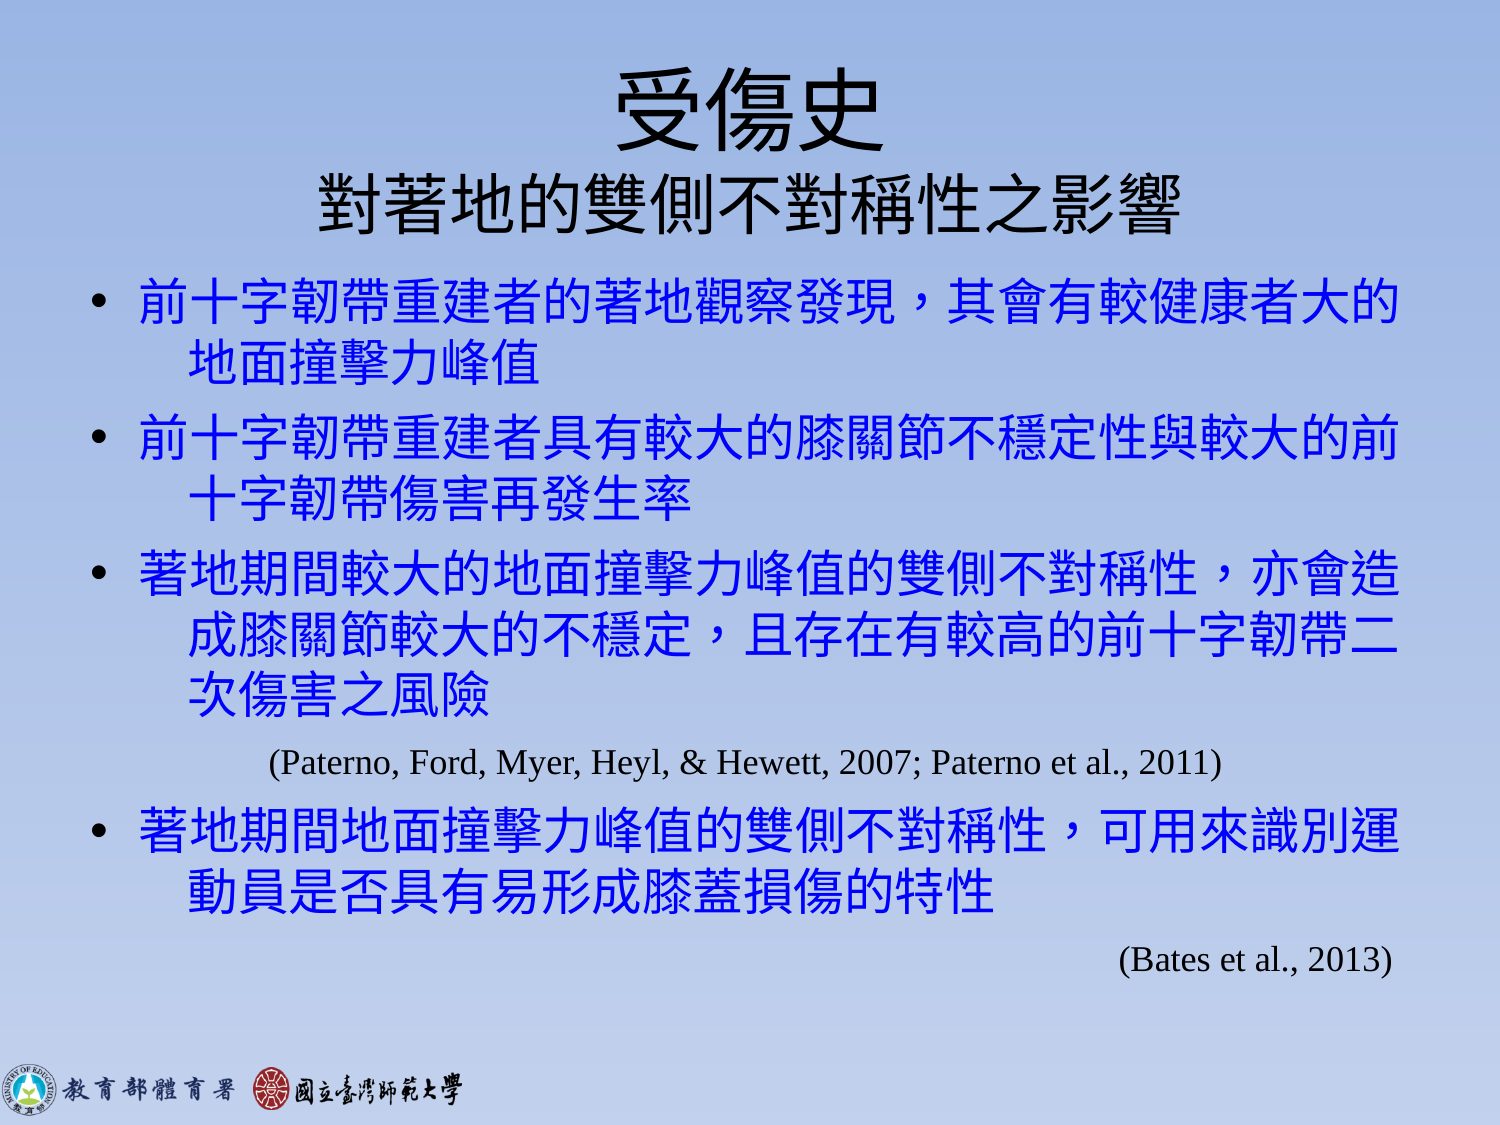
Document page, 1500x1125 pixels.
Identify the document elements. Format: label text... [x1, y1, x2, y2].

title 受傷史 對著地的雙側不對稱性之影響 [75, 45, 1426, 233]
list 前十字韌帶重建者的著地觀察發現，其會有較健康者大的地面撞擊力峰值 前十字韌帶重建者具有較大的膝關節不穩定性與較大的前十字韌帶傷害再發生率 著地期間較大的地面撞擊力峰值的雙側不對稱性，亦會造成膝關節較大的不穩定，且存在有較高的前十字韌帶二次傷害之風險 (Paterno, Ford, Myer, Heyl, & Hewett, 2007; Paterno et al., 2011) 著地期間地面撞擊力峰值的雙側不對稱性，可用來識別運動員是否具有易形成膝蓋損傷的特性 (Bates et al., 2013) [75, 262, 1426, 1005]
